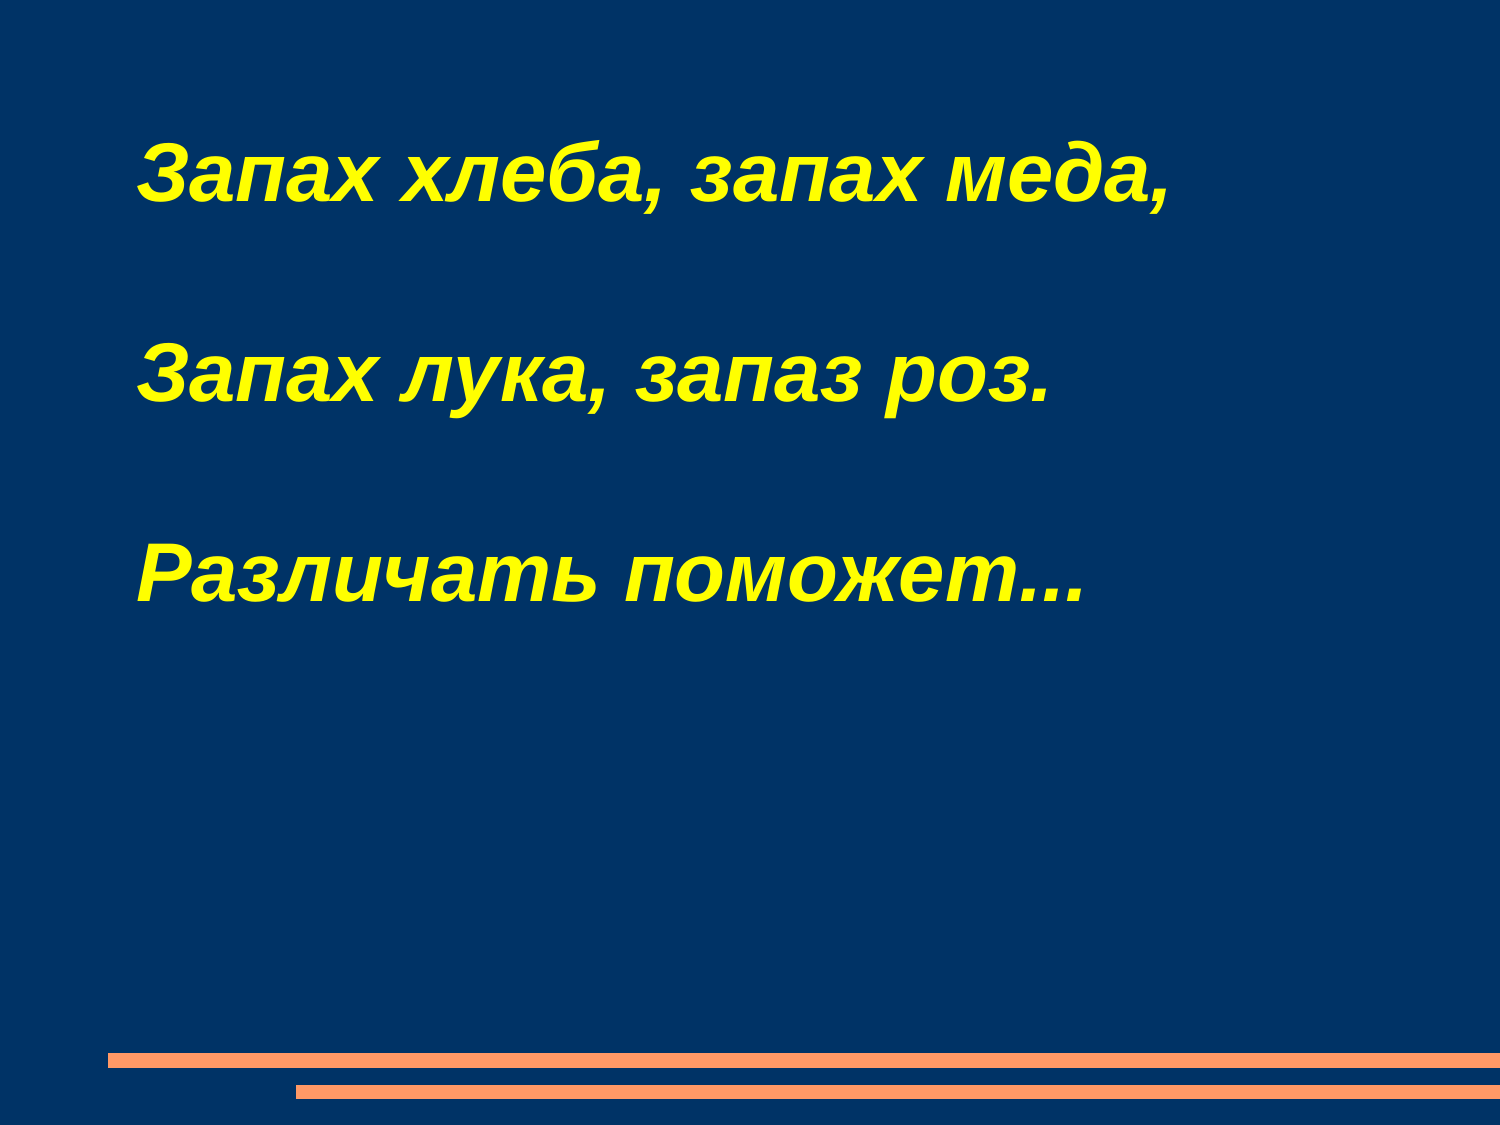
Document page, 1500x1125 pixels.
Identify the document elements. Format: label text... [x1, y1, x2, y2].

title Запах хлеба, запах меда, Запах лука, запаз роз. Различать поможет... [136, 118, 1418, 697]
